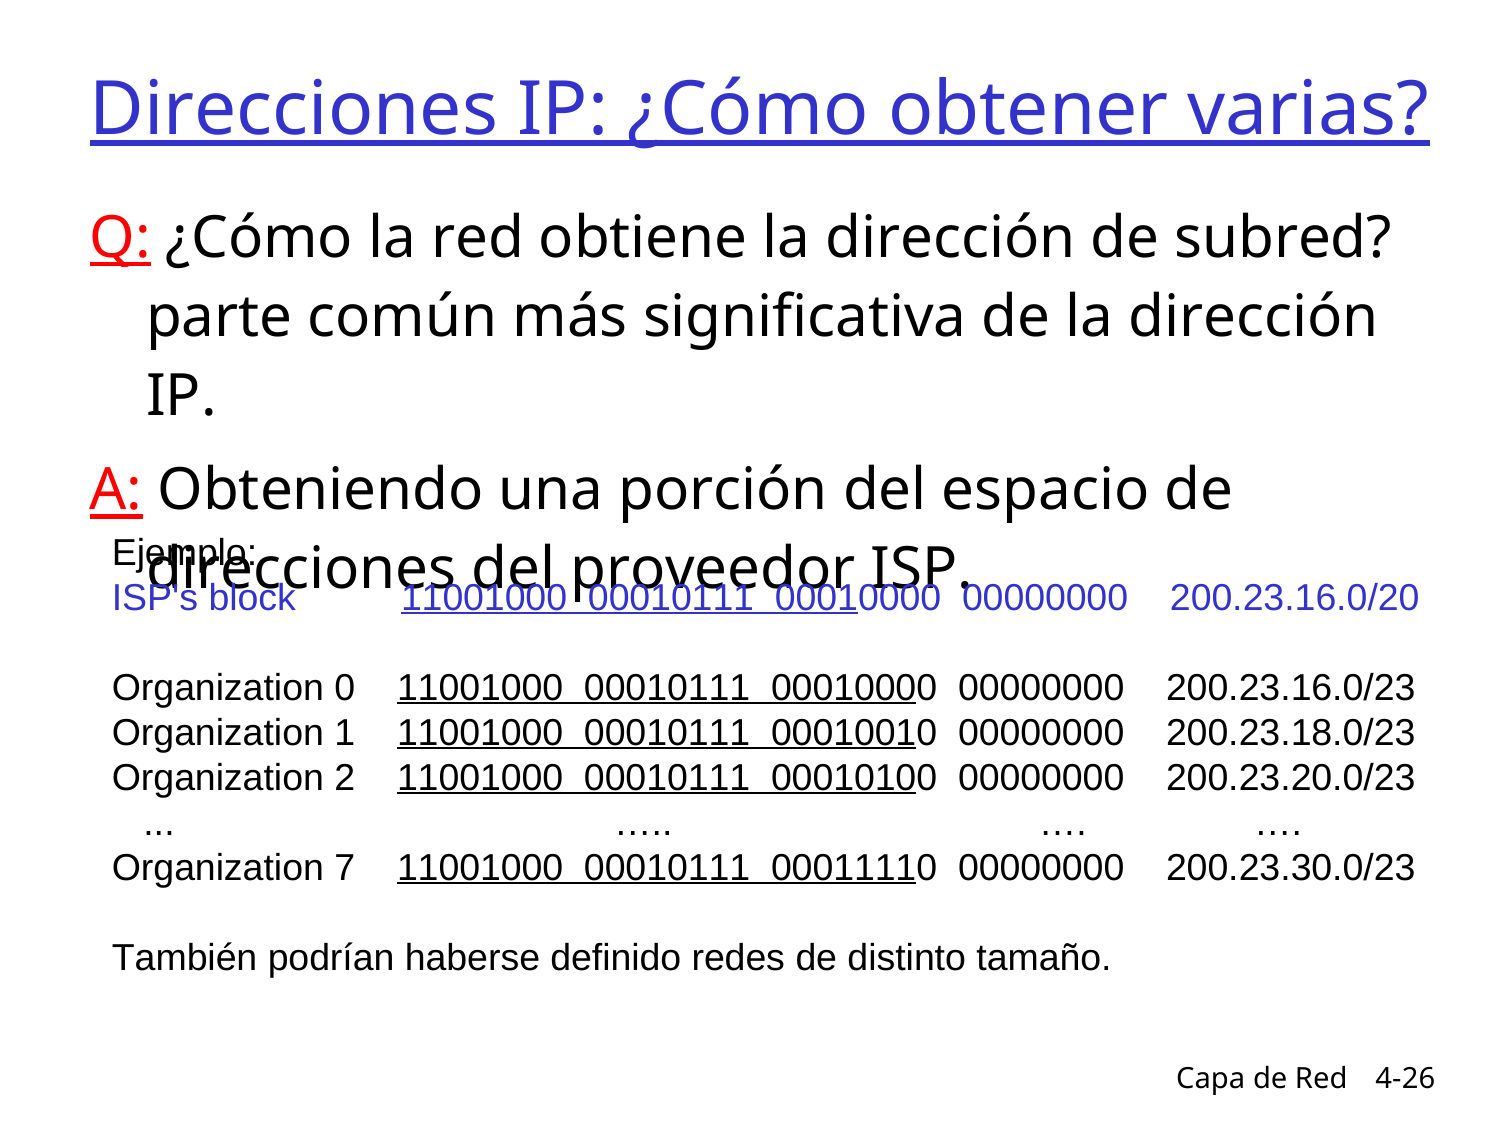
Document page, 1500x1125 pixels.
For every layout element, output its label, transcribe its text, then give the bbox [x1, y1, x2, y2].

title Direcciones IP: ¿Cómo obtener varias? [75, 15, 1463, 187]
list Q: ¿Cómo la red obtiene la dirección de subred? parte común más significativa de la dirección IP. A: Obteniendo una porción del espacio de direcciones del proveedor ISP. [75, 187, 1463, 526]
text_box Ejemplo: ISP's block 11001000 00010111 00010000 00000000 200.23.16.0/20 Organization 0 11001000 00010111 00010000 00000000 200.23.16.0/23 Organization 1 11001000 00010111 00010010 00000000 200.23.18.0/23 Organization 2 11001000 00010111 00010100 00000000 200.23.20.0/23 ... ….. …. …. Organization 7 11001000 00010111 00011110 00000000 200.23.30.0/23 También podrían haberse definido redes de distinto tamaño. [97, 520, 1500, 986]
